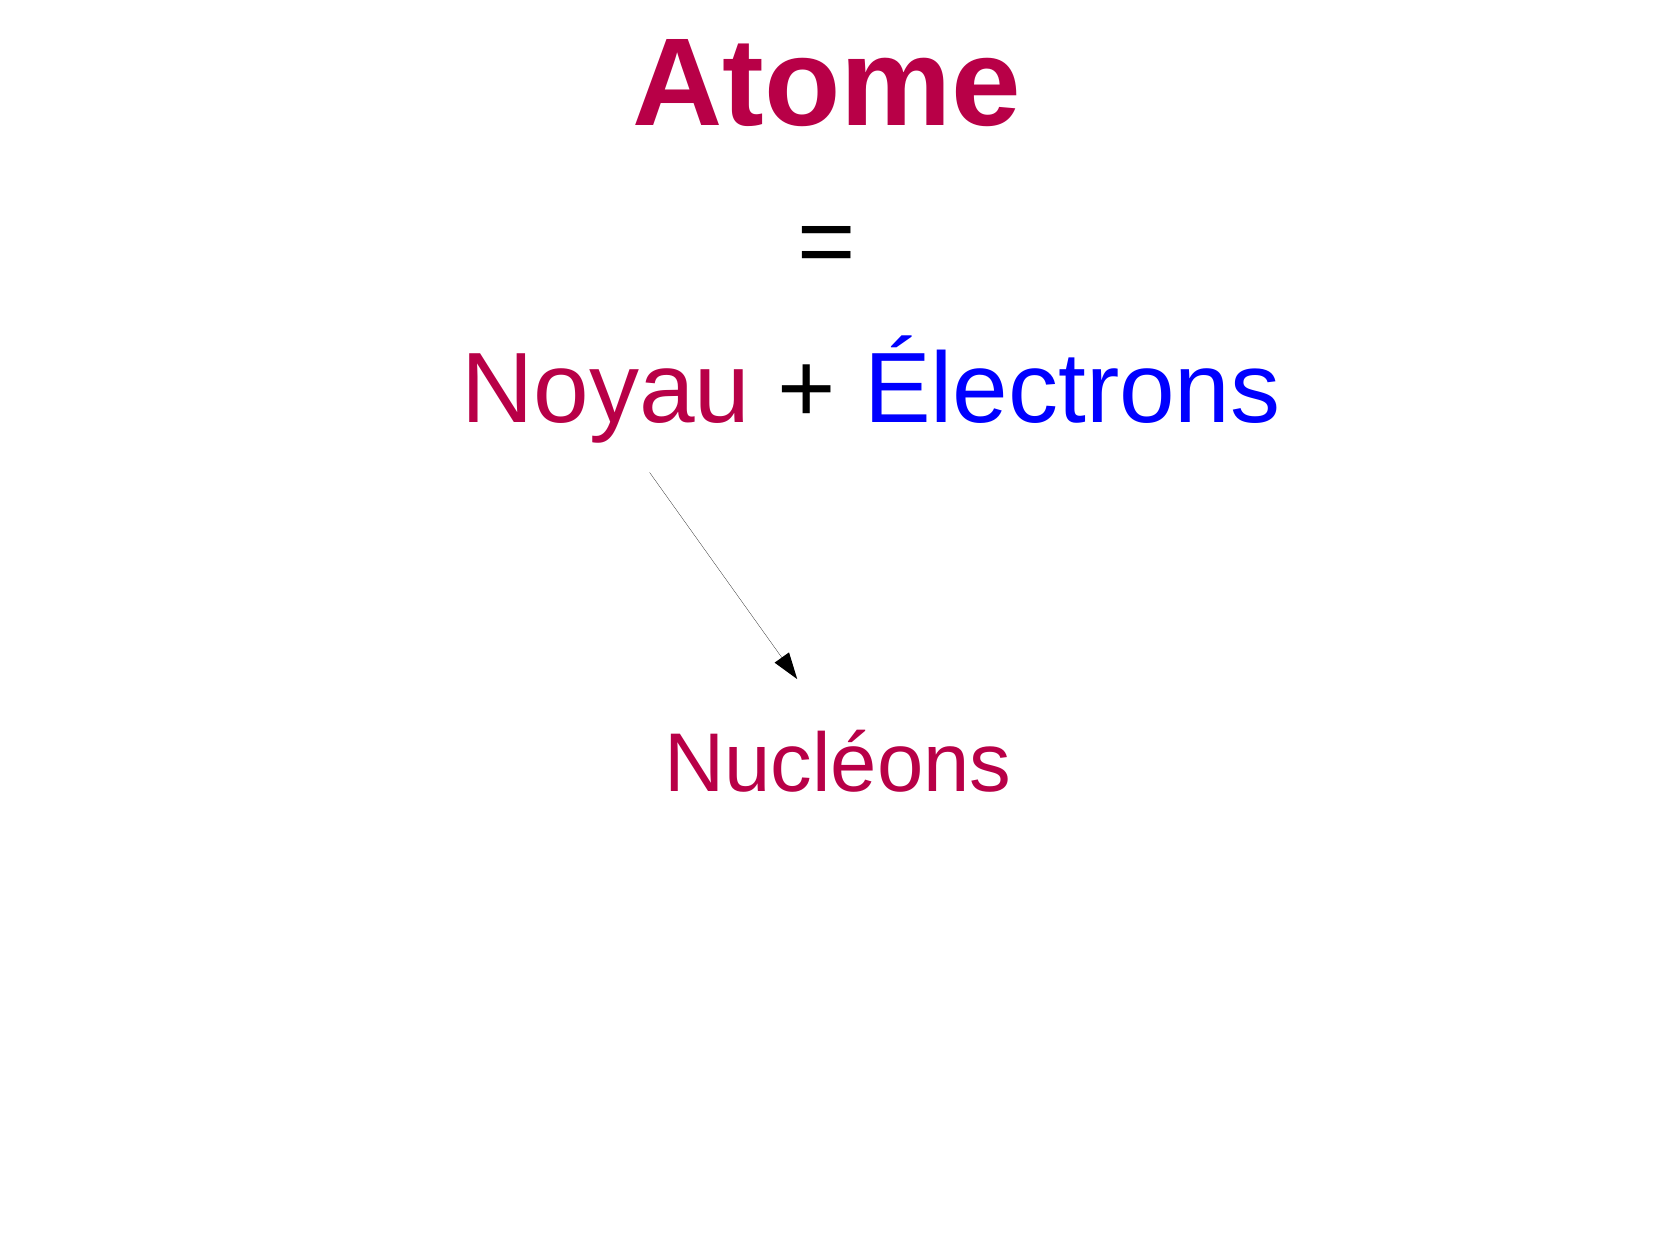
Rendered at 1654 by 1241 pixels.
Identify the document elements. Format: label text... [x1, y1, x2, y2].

text_box Nucléons [649, 708, 1506, 817]
text_box Noyau + Électrons [206, 324, 1536, 452]
text_box = [0, 177, 1654, 304]
text_box Atome [0, 4, 1654, 177]
